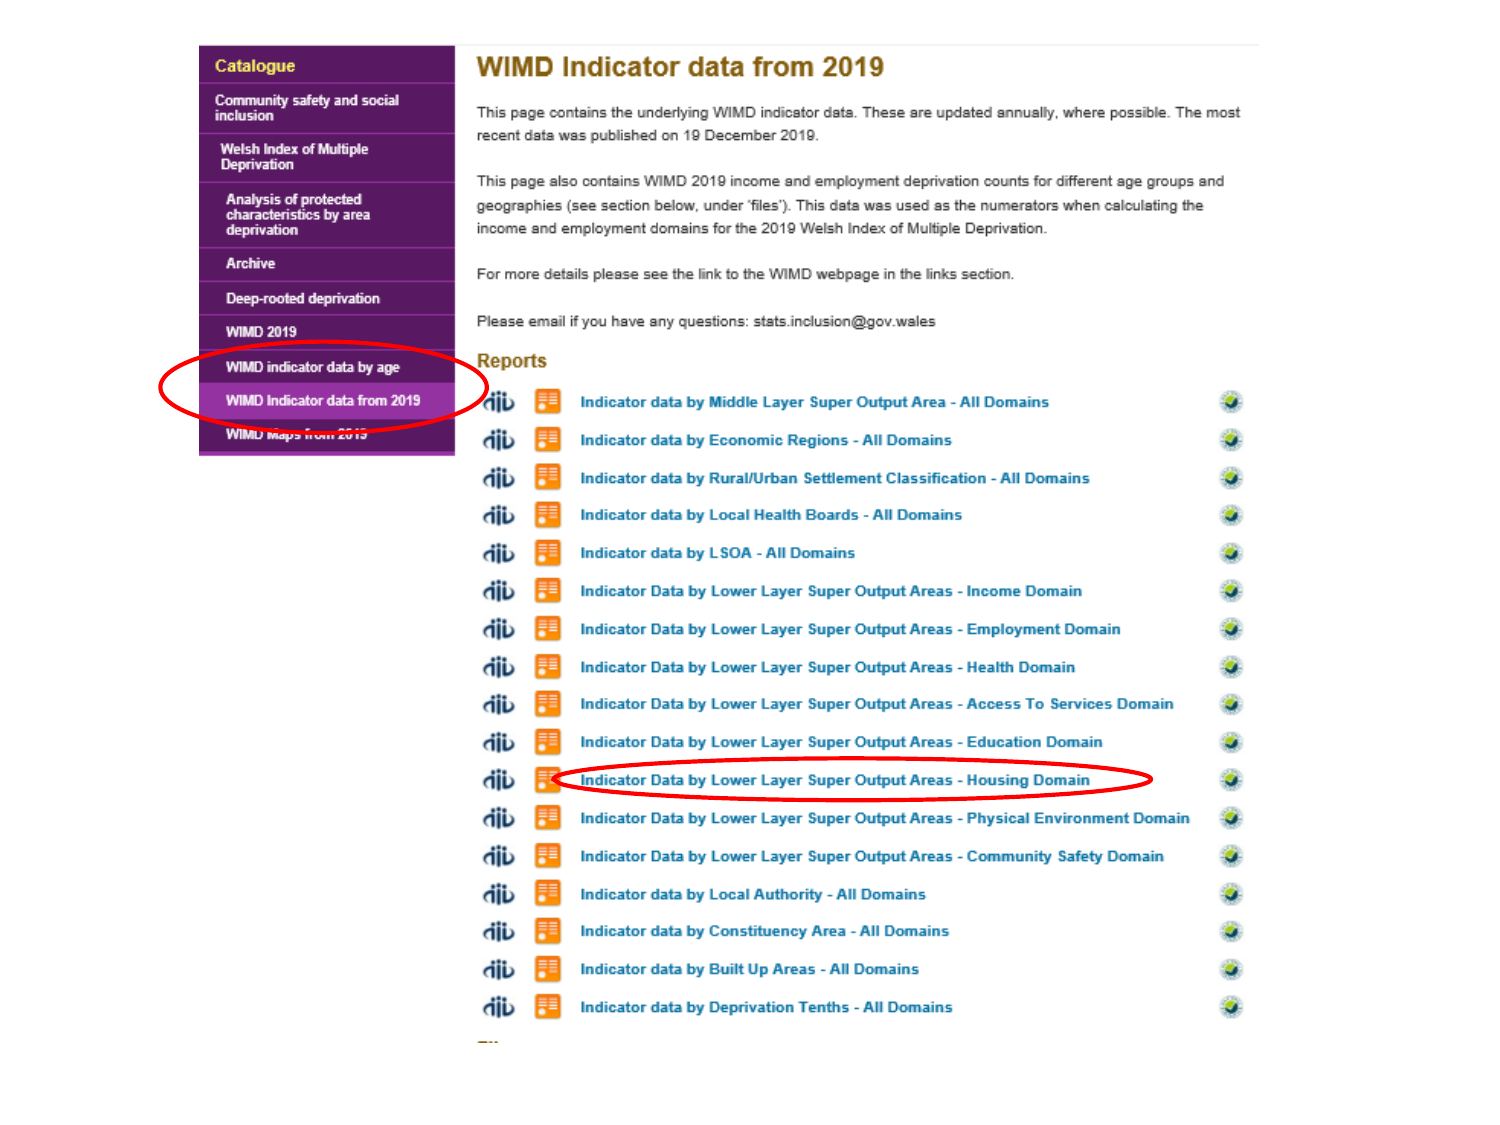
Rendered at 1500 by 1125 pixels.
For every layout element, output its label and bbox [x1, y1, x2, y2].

picture [199, 43, 1259, 1043]
picture [199, 344, 484, 430]
